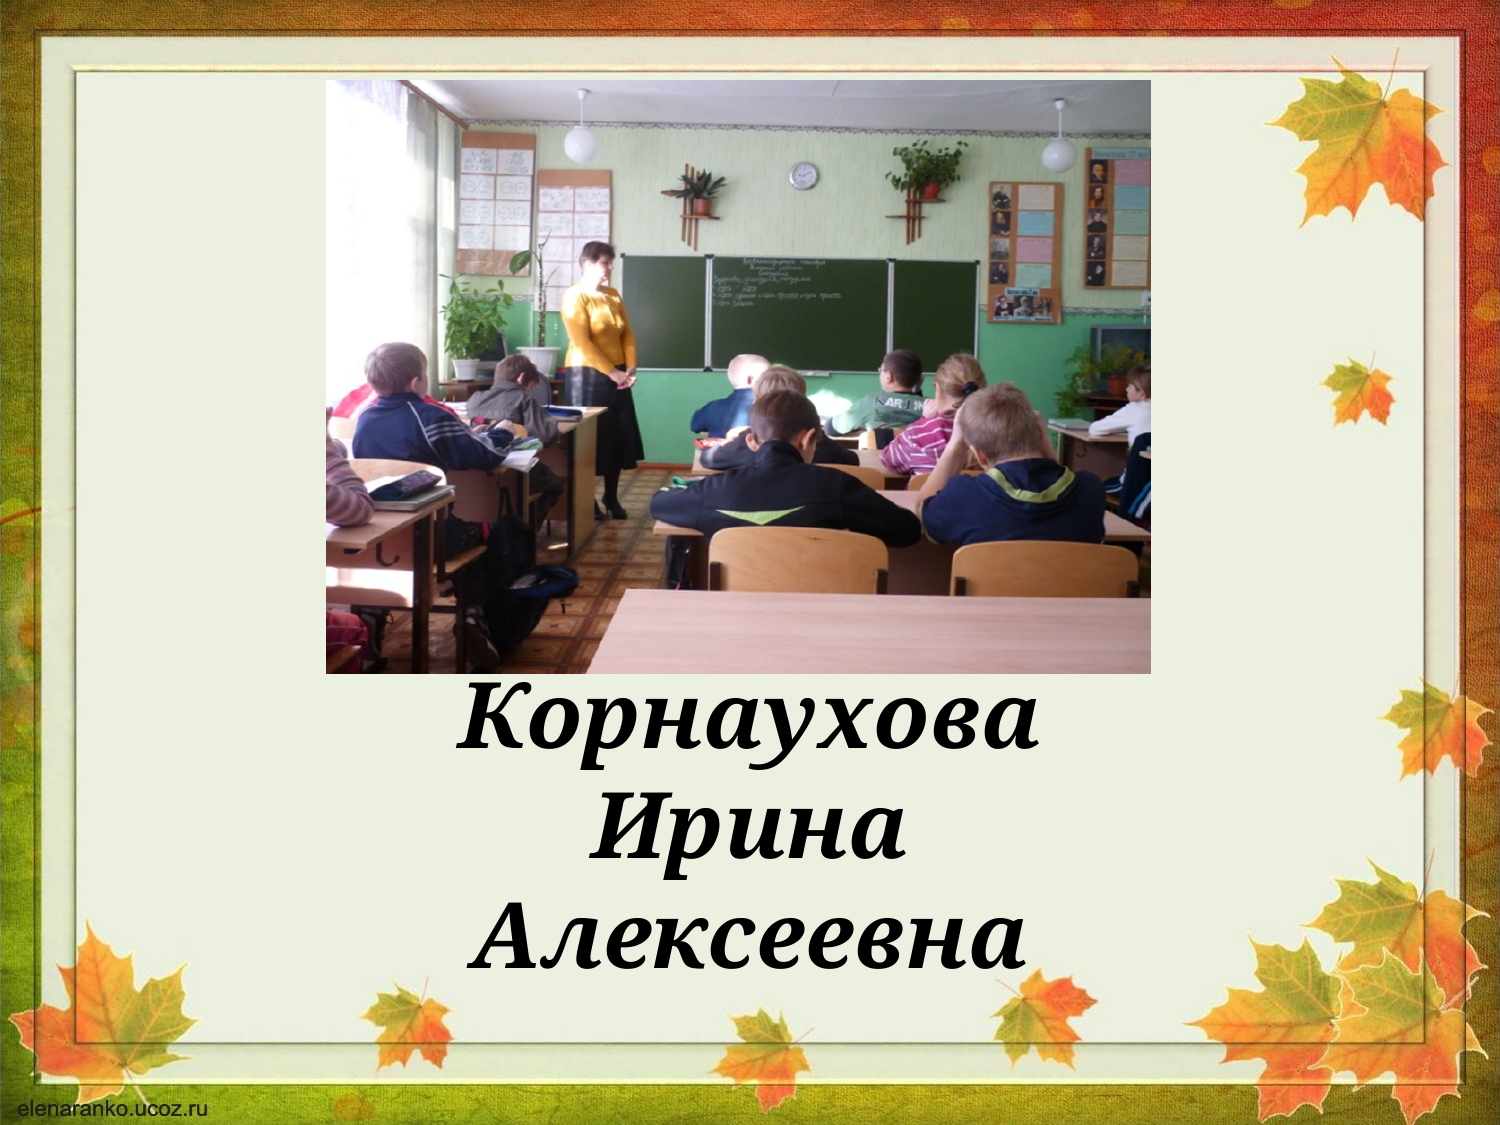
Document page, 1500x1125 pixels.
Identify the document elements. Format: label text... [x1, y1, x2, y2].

text_box [324, 78, 1152, 675]
picture [0, 0, 1500, 1125]
title Корнаухова Ирина Алексеевна [419, 675, 1083, 1012]
